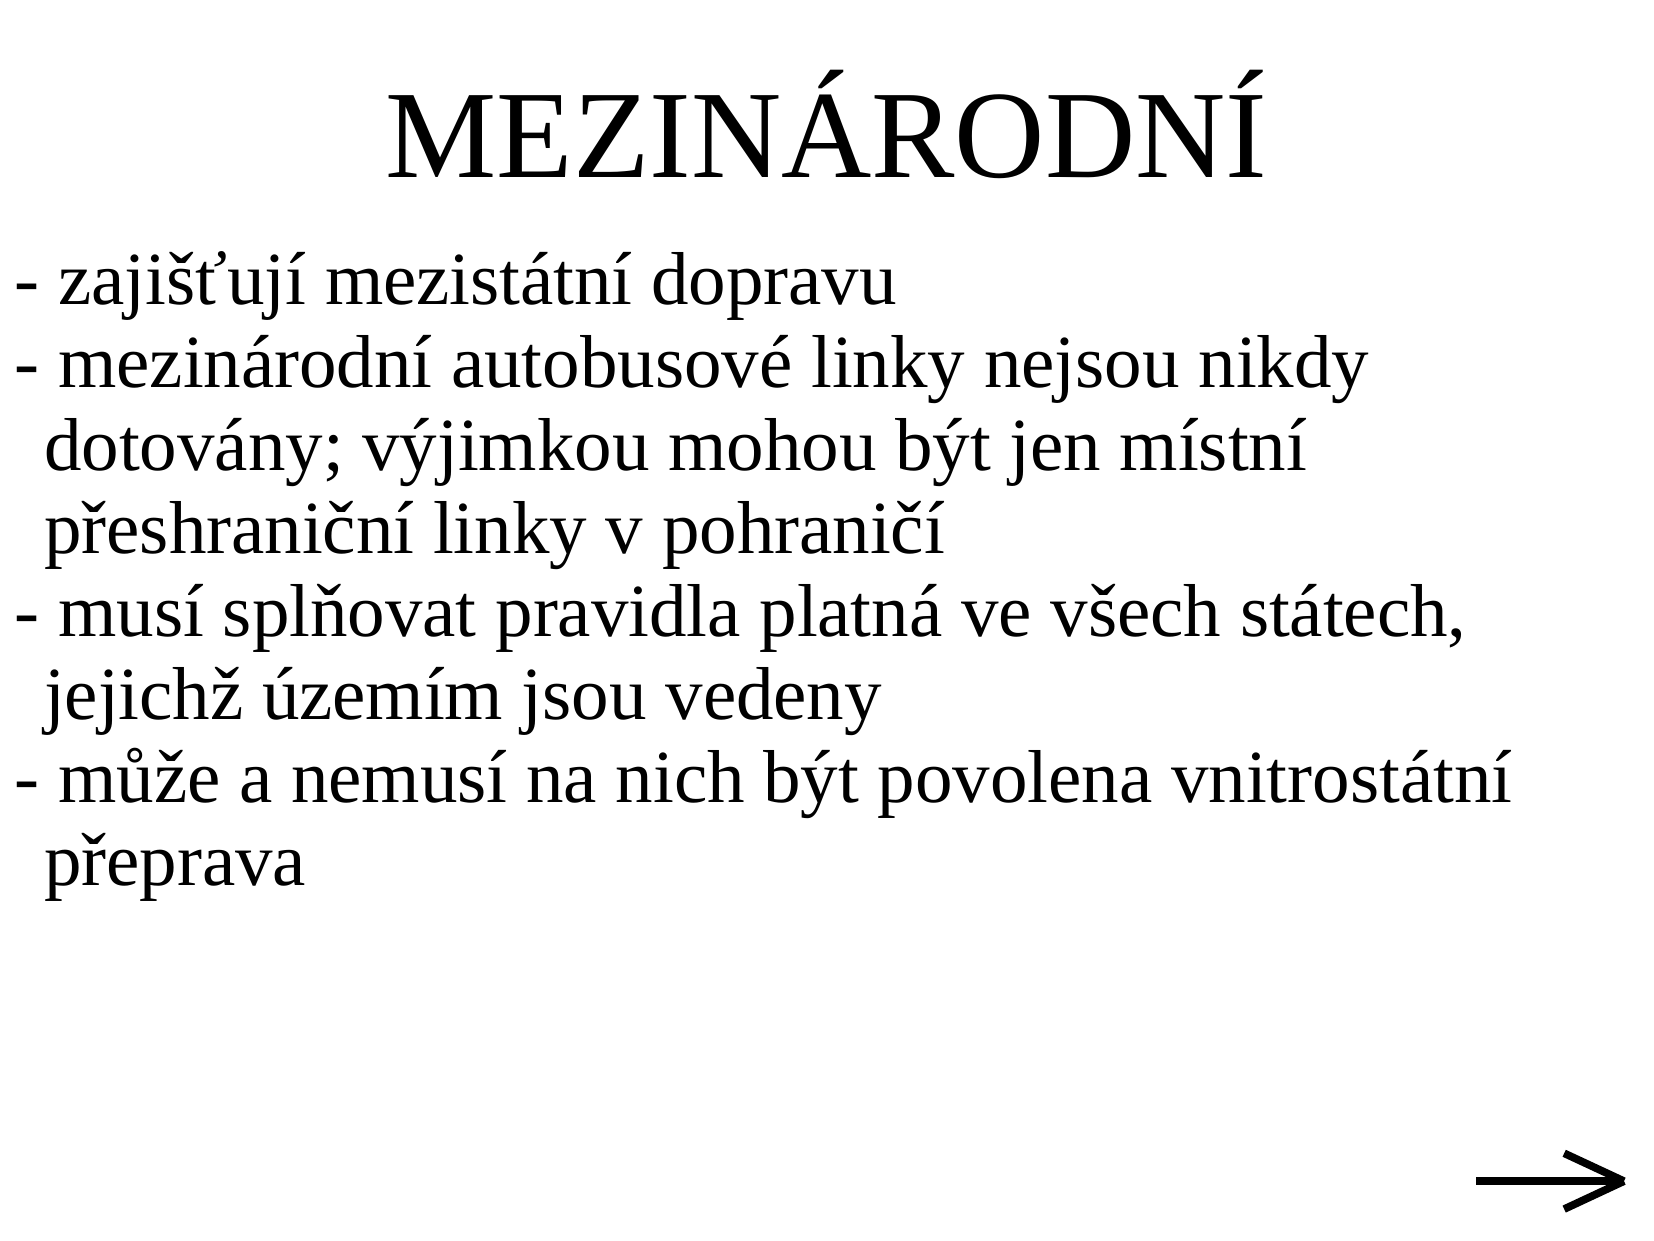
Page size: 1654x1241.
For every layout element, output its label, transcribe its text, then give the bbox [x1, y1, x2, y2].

text_box - zajišťují mezistátní dopravu - mezinárodní autobusové linky nejsou nikdy dotovány; výjimkou mohou být jen místní přeshraniční linky v pohraničí - musí splňovat pravidla platná ve všech státech, jejichž územím jsou vedeny - může a nemusí na nich být povolena vnitrostátní přeprava [0, 230, 1654, 909]
text_box MEZINÁRODNÍ [371, 59, 1283, 213]
